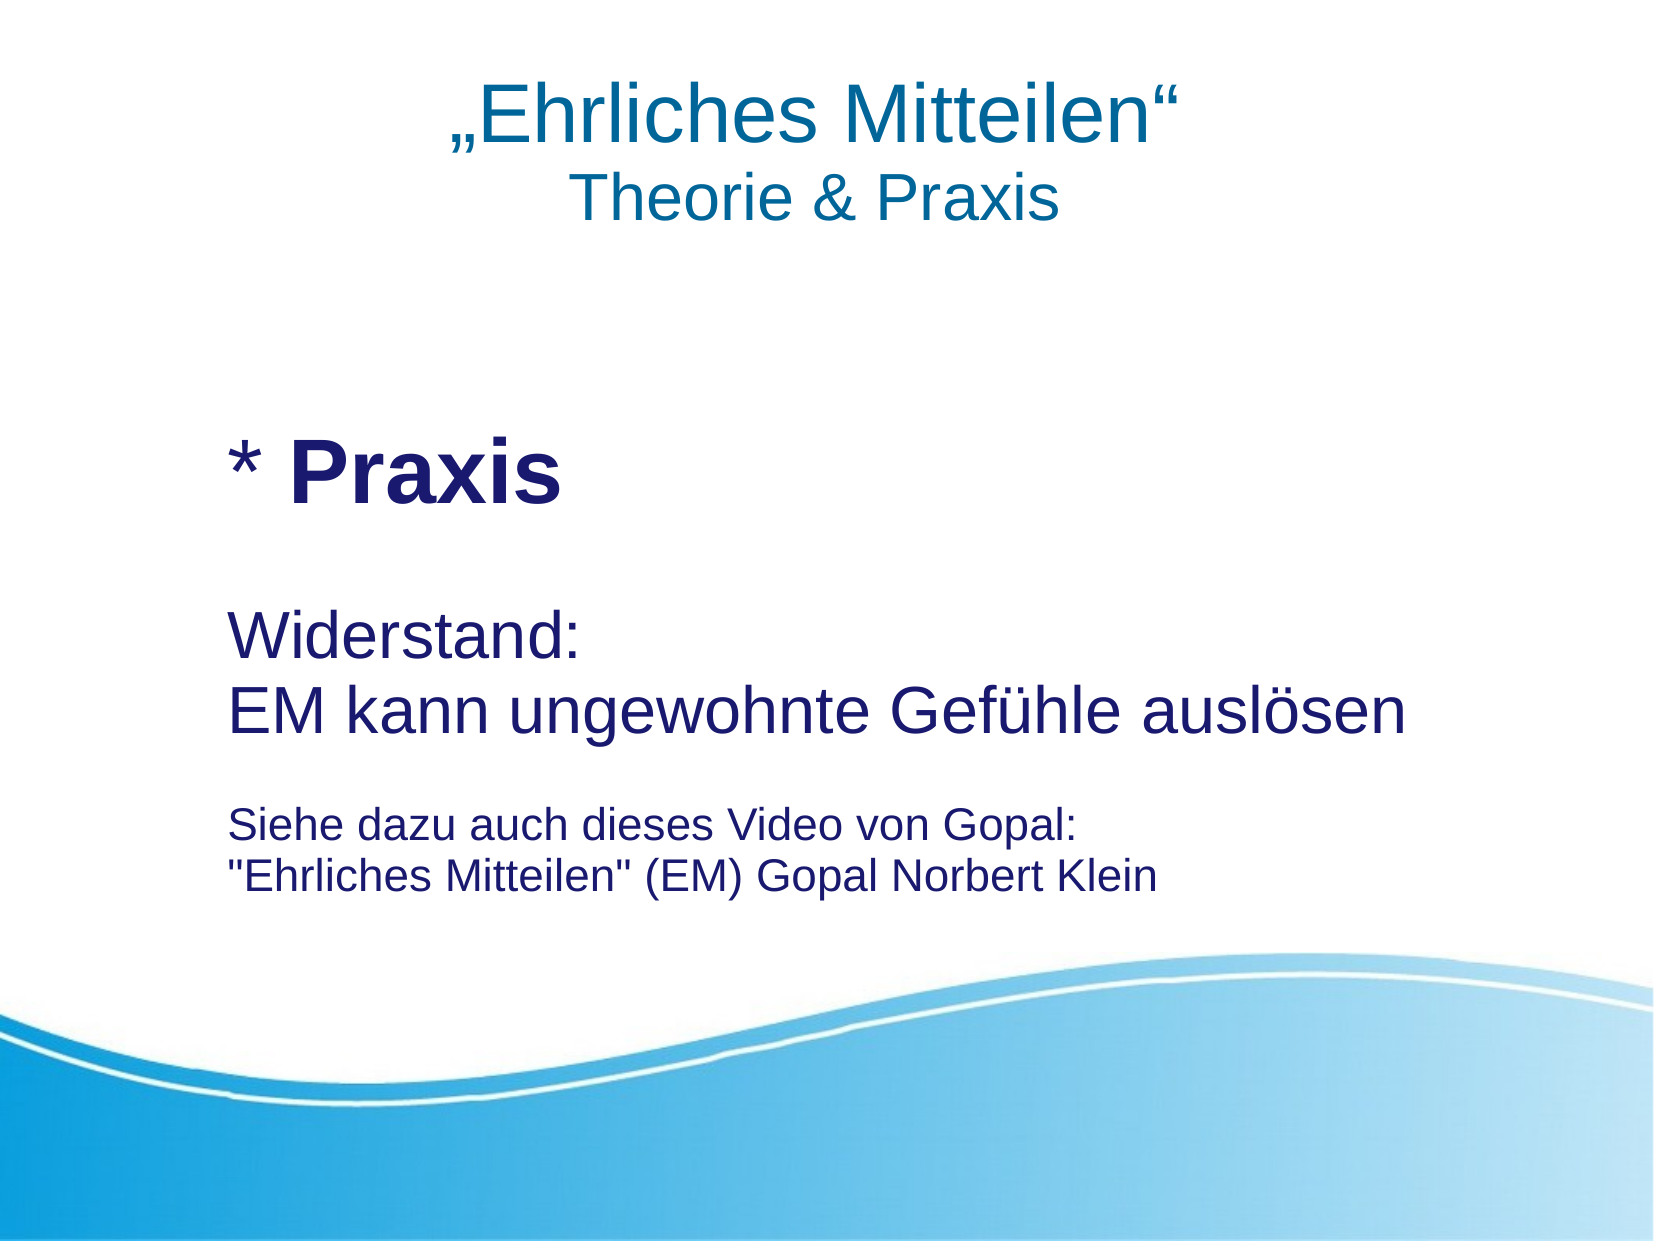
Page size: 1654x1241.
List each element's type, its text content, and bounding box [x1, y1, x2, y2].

picture [0, 952, 1654, 1241]
text_box * Praxis Widerstand: EM kann ungewohnte Gefühle auslösen Siehe dazu auch dieses Video von Gopal: "Ehrliches Mitteilen" (EM) Gopal Norbert Klein [212, 413, 1524, 1035]
title „Ehrliches Mitteilen“ Theorie & Praxis [70, 47, 1559, 255]
